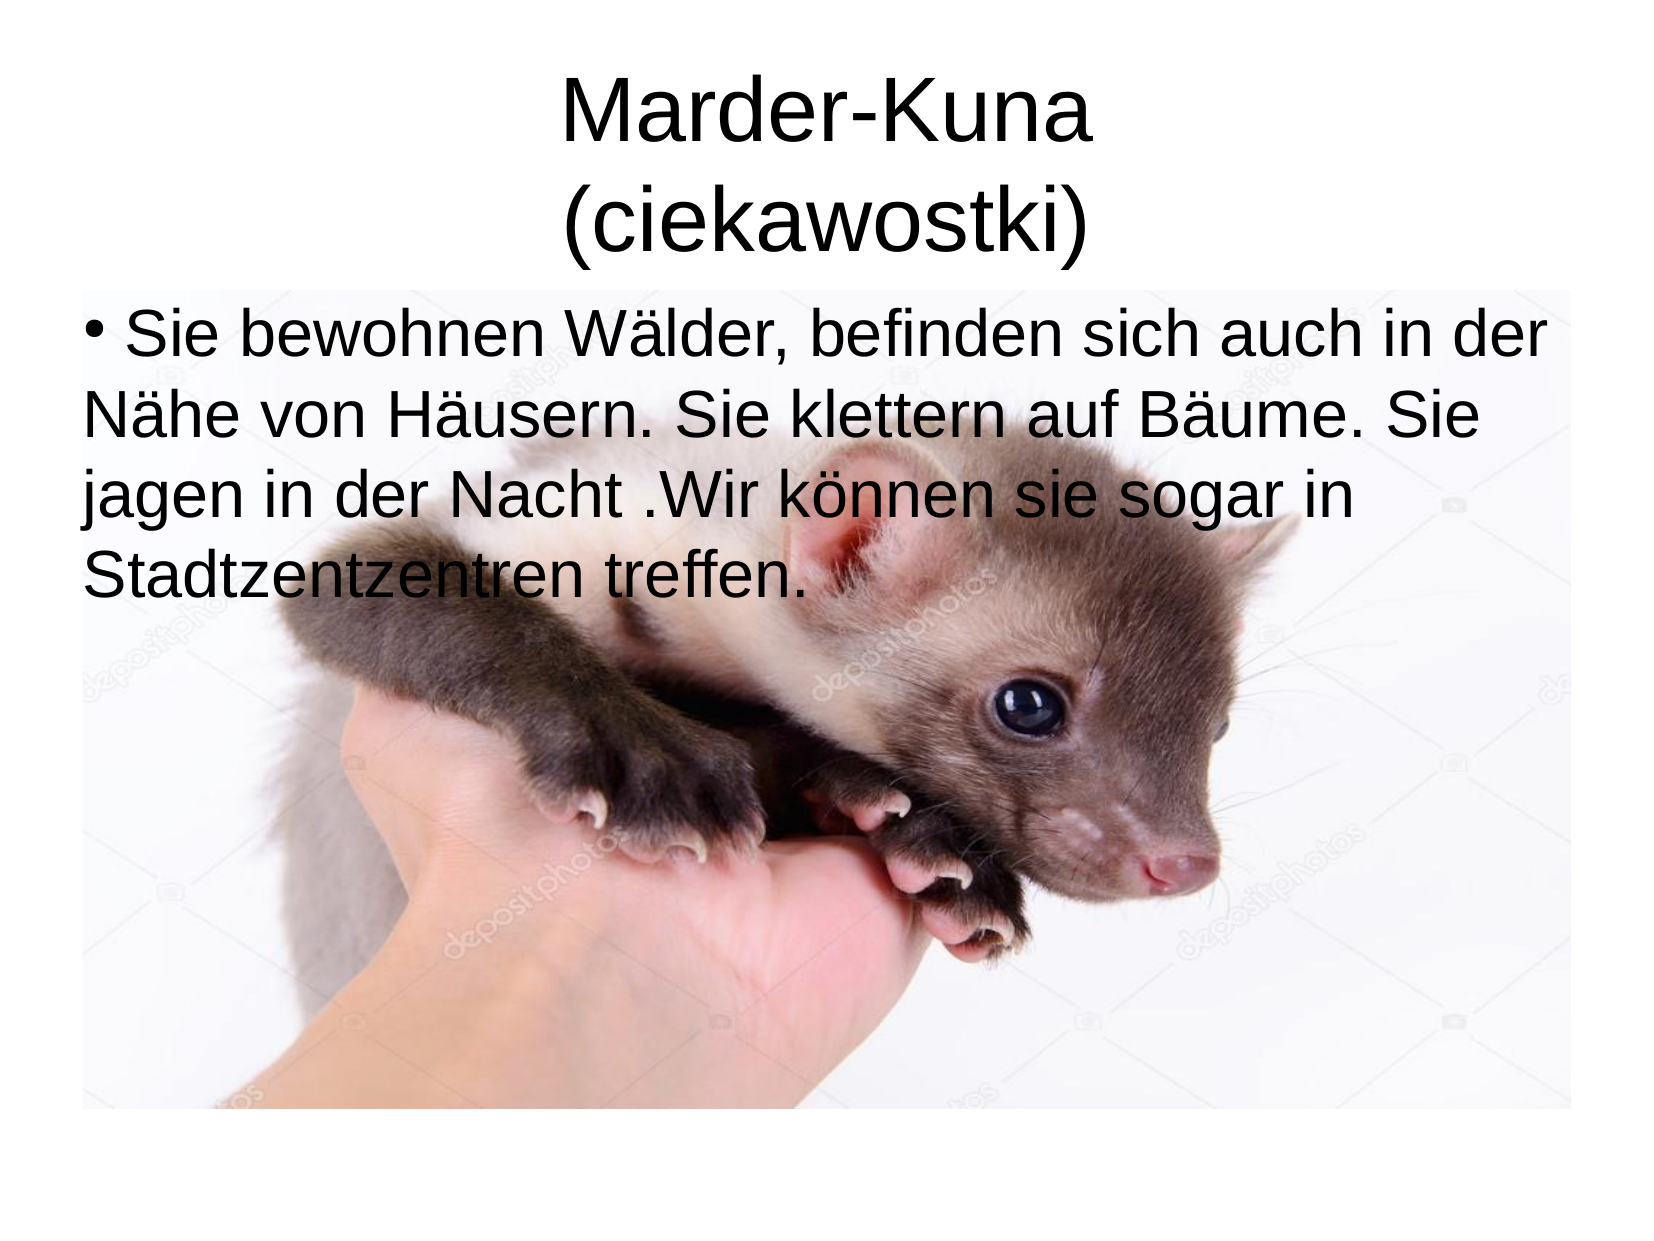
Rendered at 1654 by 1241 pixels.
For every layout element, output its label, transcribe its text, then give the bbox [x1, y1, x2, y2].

list Sie bewohnen Wälder, befinden sich auch in der Nähe von Häusern. Sie klettern auf Bäume. Sie jagen in der Nacht .Wir können sie sogar in Stadtzentzentren treffen. [82, 290, 1571, 1109]
title Marder-Kuna (ciekawostki) [82, 49, 1571, 257]
